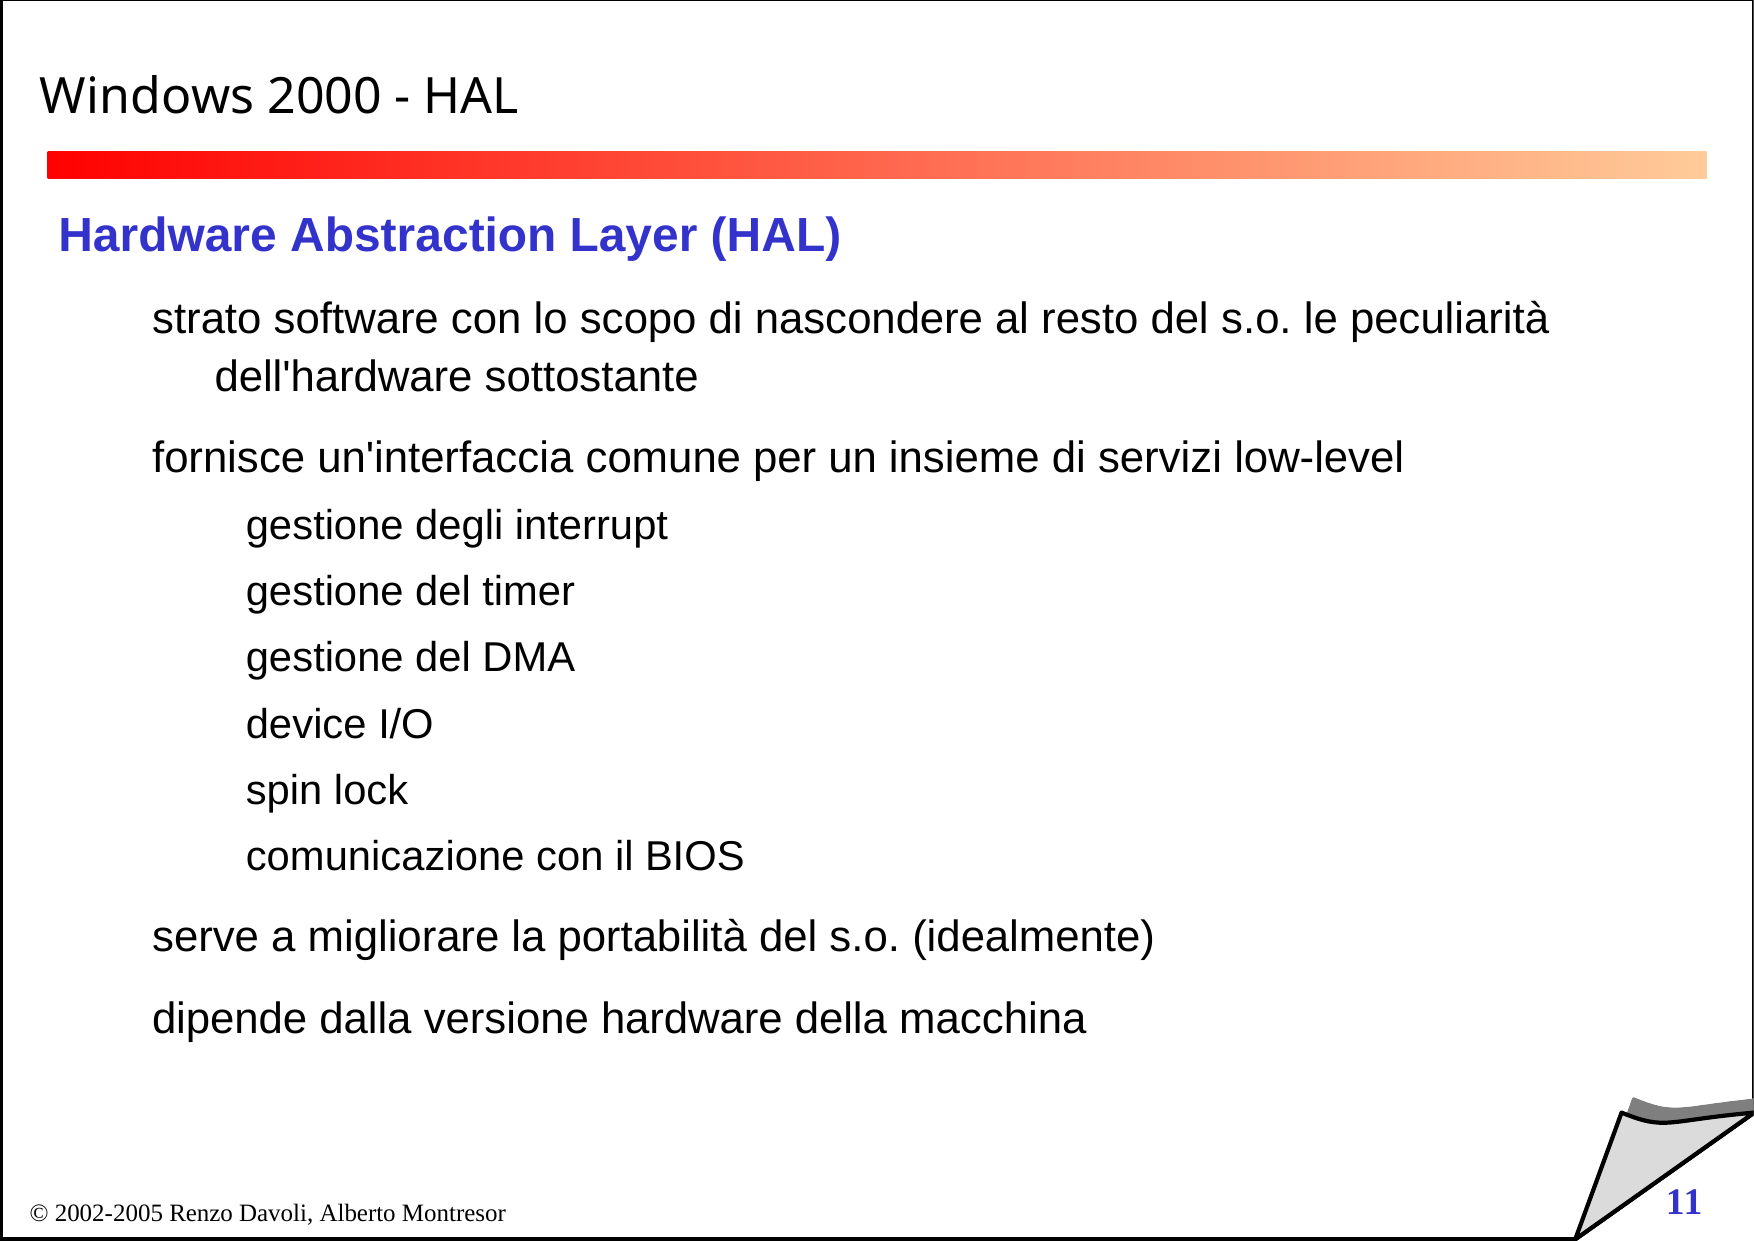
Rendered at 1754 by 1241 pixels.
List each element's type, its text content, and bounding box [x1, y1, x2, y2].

list Hardware Abstraction Layer (HAL) strato software con lo scopo di nascondere al resto del s.o. le peculiarità dell'hardware sottostante fornisce un'interfaccia comune per un insieme di servizi low-level gestione degli interrupt gestione del timer gestione del DMA device I/O spin lock comunicazione con il BIOS serve a migliorare la portabilità del s.o. (idealmente) dipende dalla versione hardware della macchina [58, 206, 1695, 1193]
title Windows 2000 - HAL [40, 49, 1713, 144]
